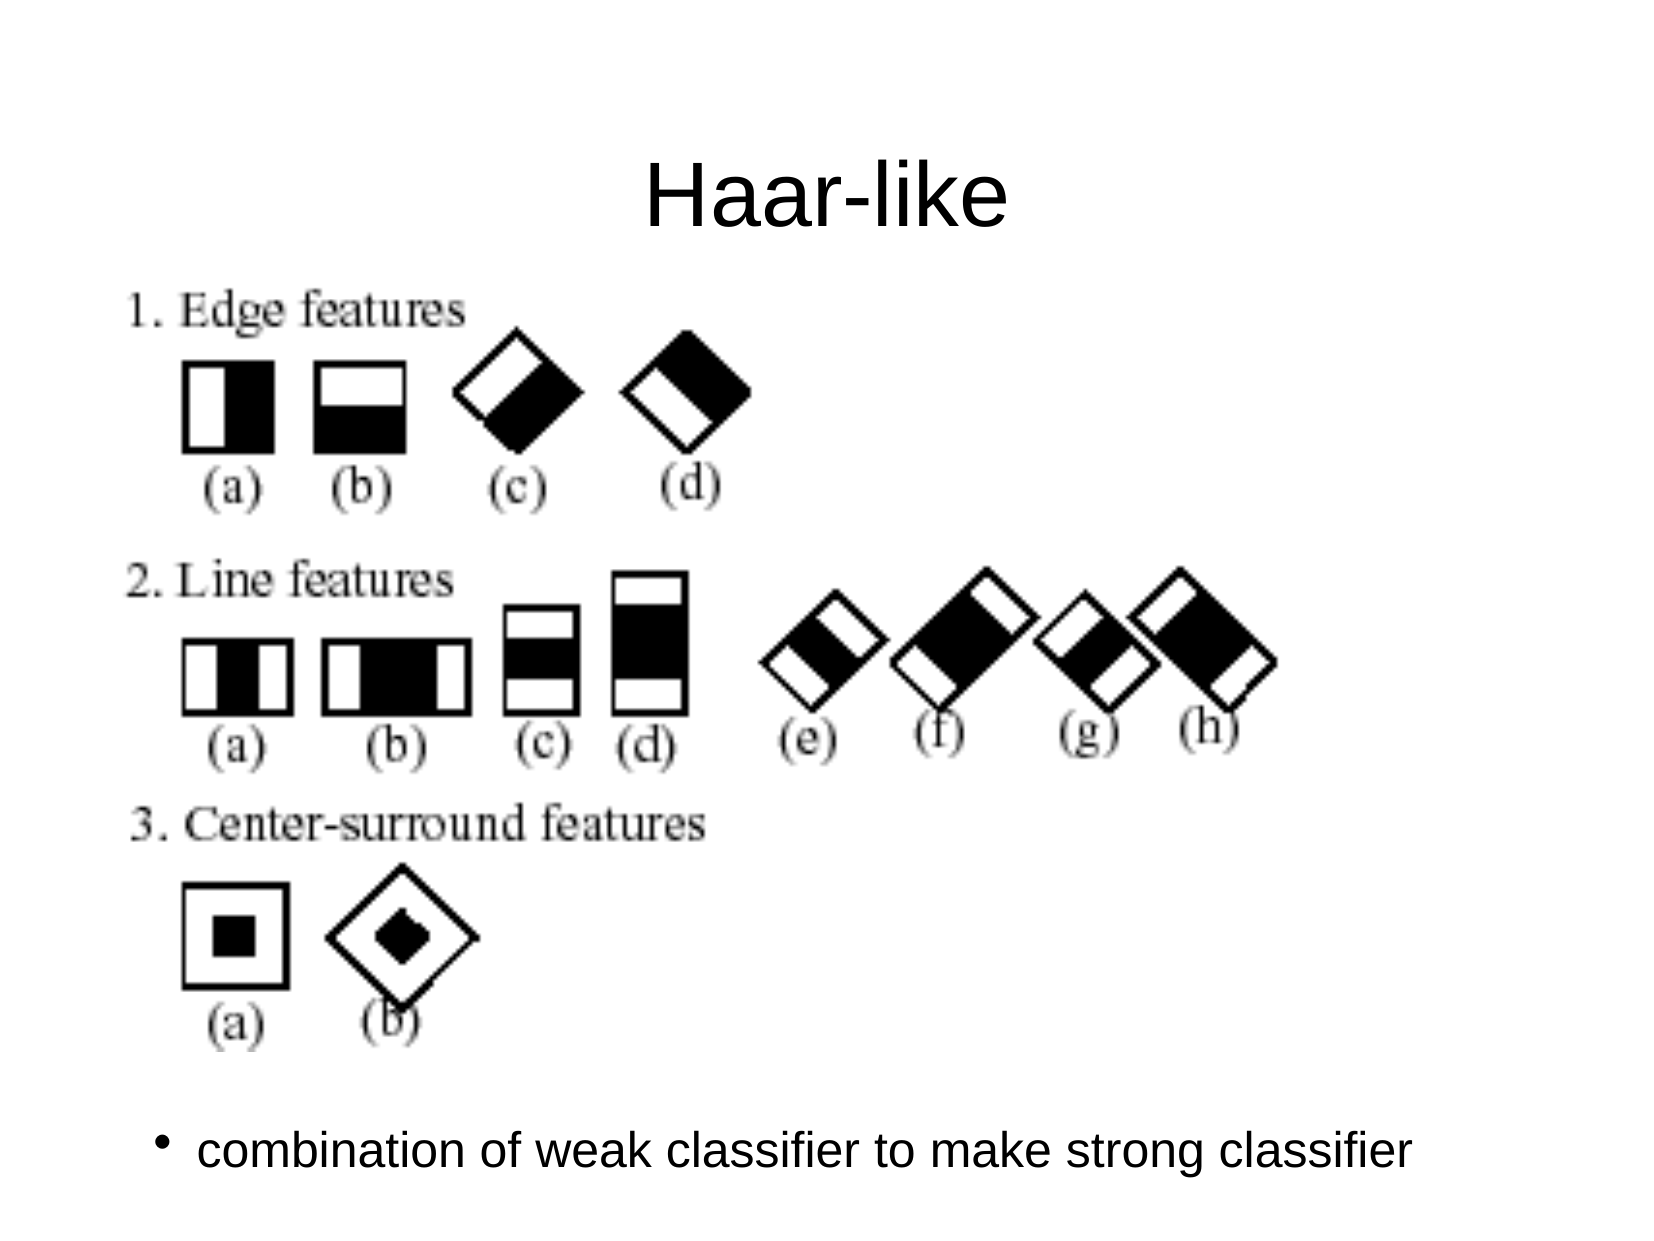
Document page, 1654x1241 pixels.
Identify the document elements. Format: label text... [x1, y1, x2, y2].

title Haar-like [121, 98, 1534, 291]
picture [71, 253, 1441, 1052]
text_box ・combination of weak classifier to make strong classifier [129, 1096, 1574, 1182]
